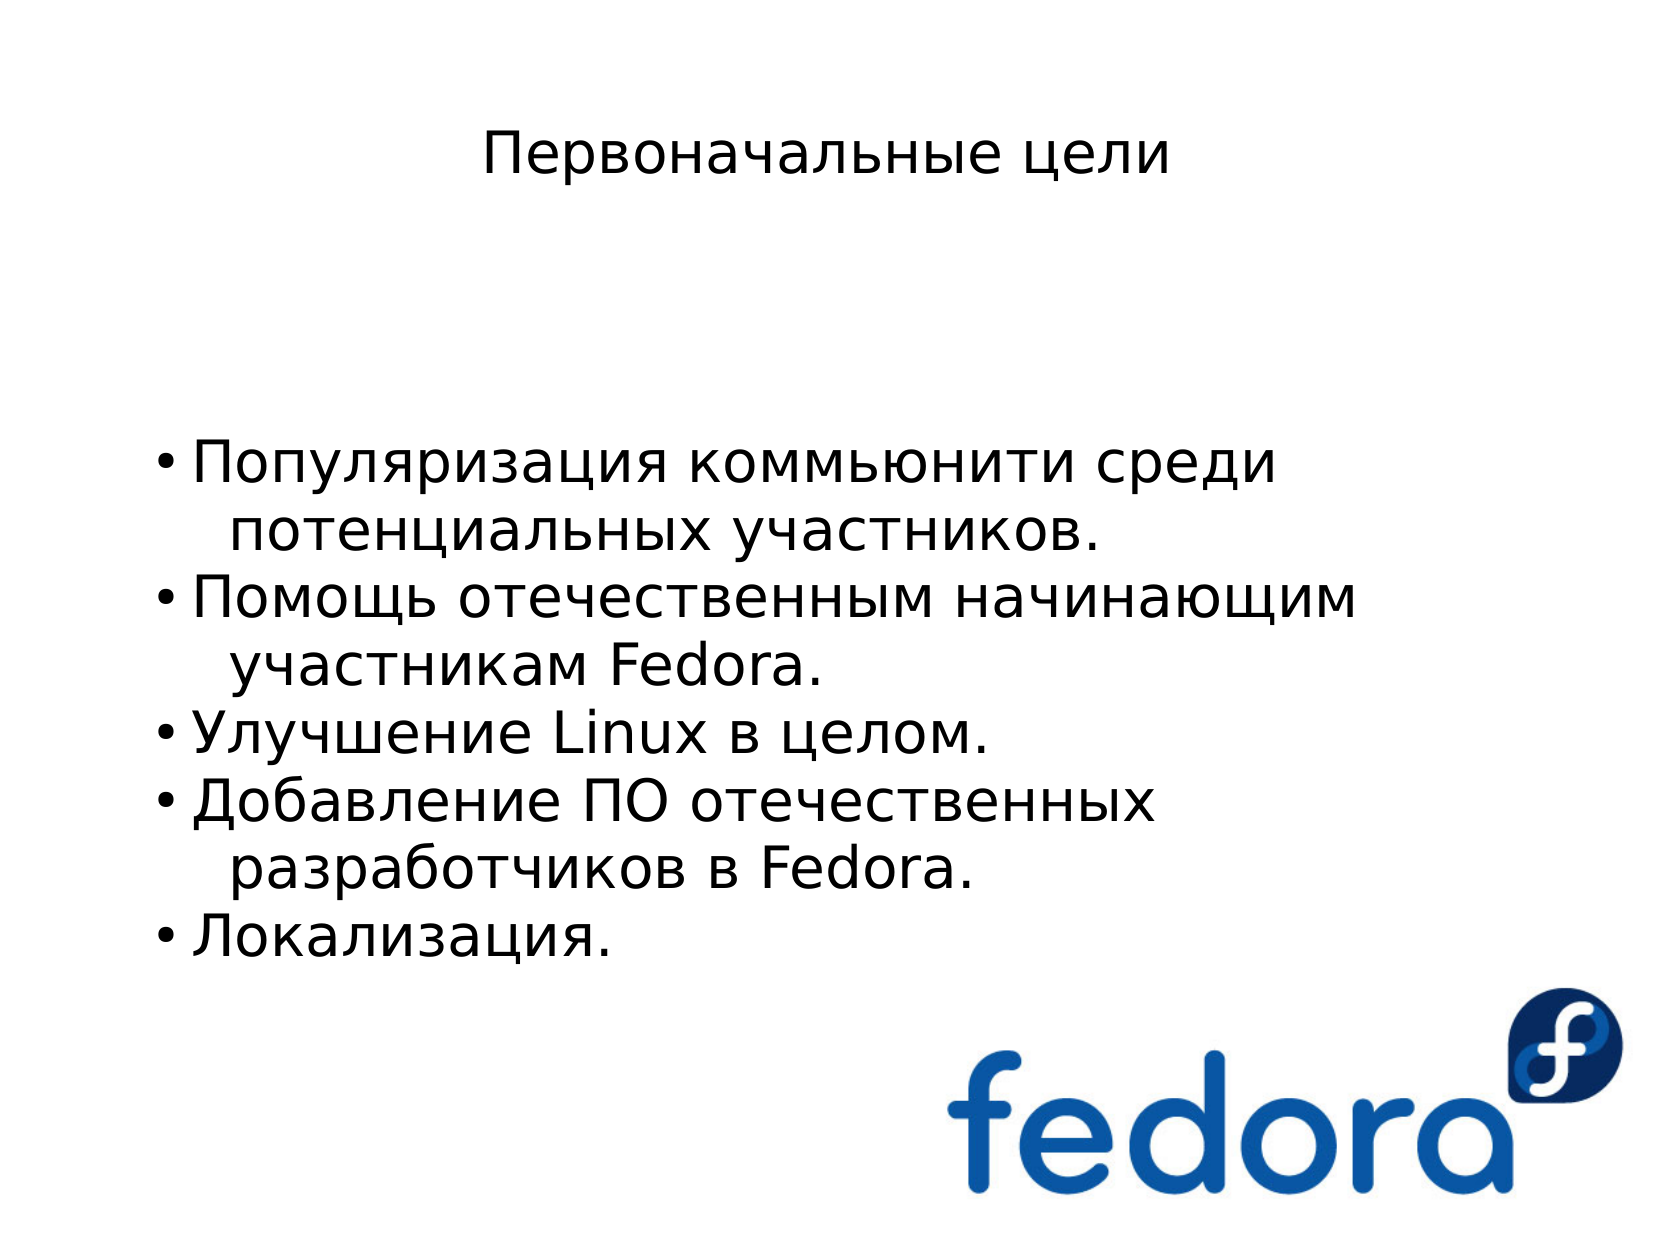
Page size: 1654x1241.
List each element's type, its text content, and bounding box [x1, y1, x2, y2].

title Первоначальные цели [82, 49, 1571, 257]
subtitle Популяризация коммьюнити среди потенциальных участников. Помощь отечественным начинающим участникам Fedora. Улучшение Linux в целом. Добавление ПО отечественных разработчиков в Fedora. Локализация. [82, 290, 1571, 1109]
picture [925, 967, 1638, 1223]
